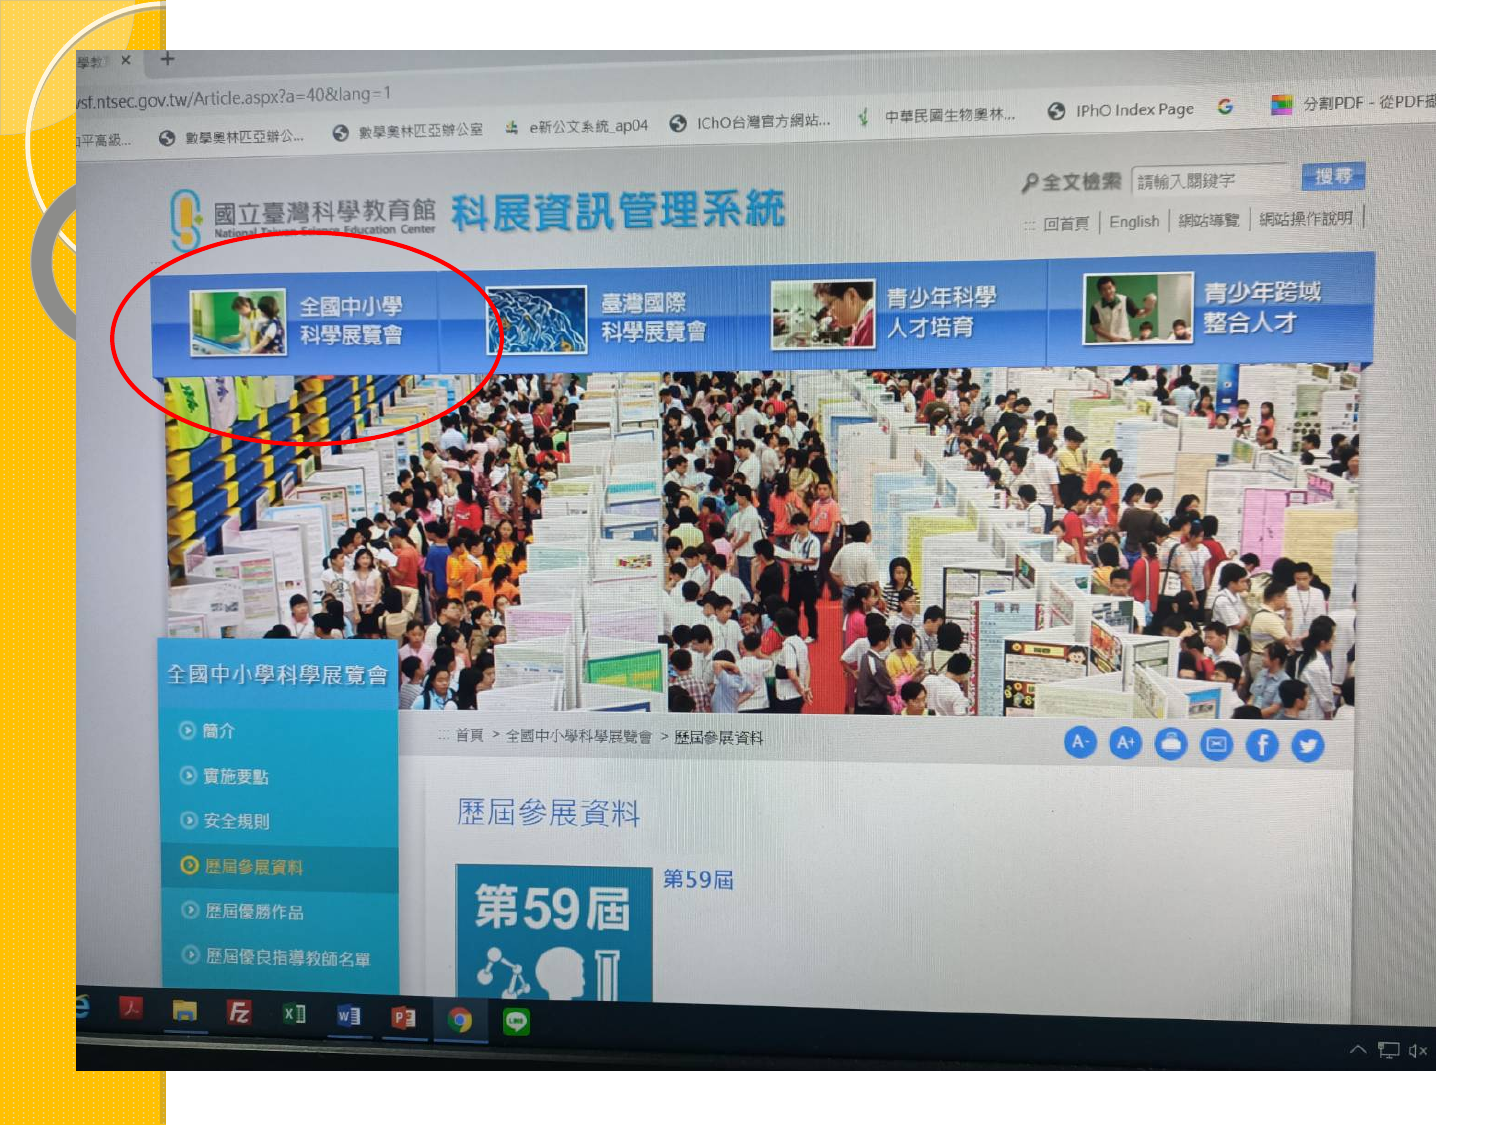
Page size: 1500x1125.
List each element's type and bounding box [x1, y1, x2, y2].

picture [76, 50, 1436, 1071]
